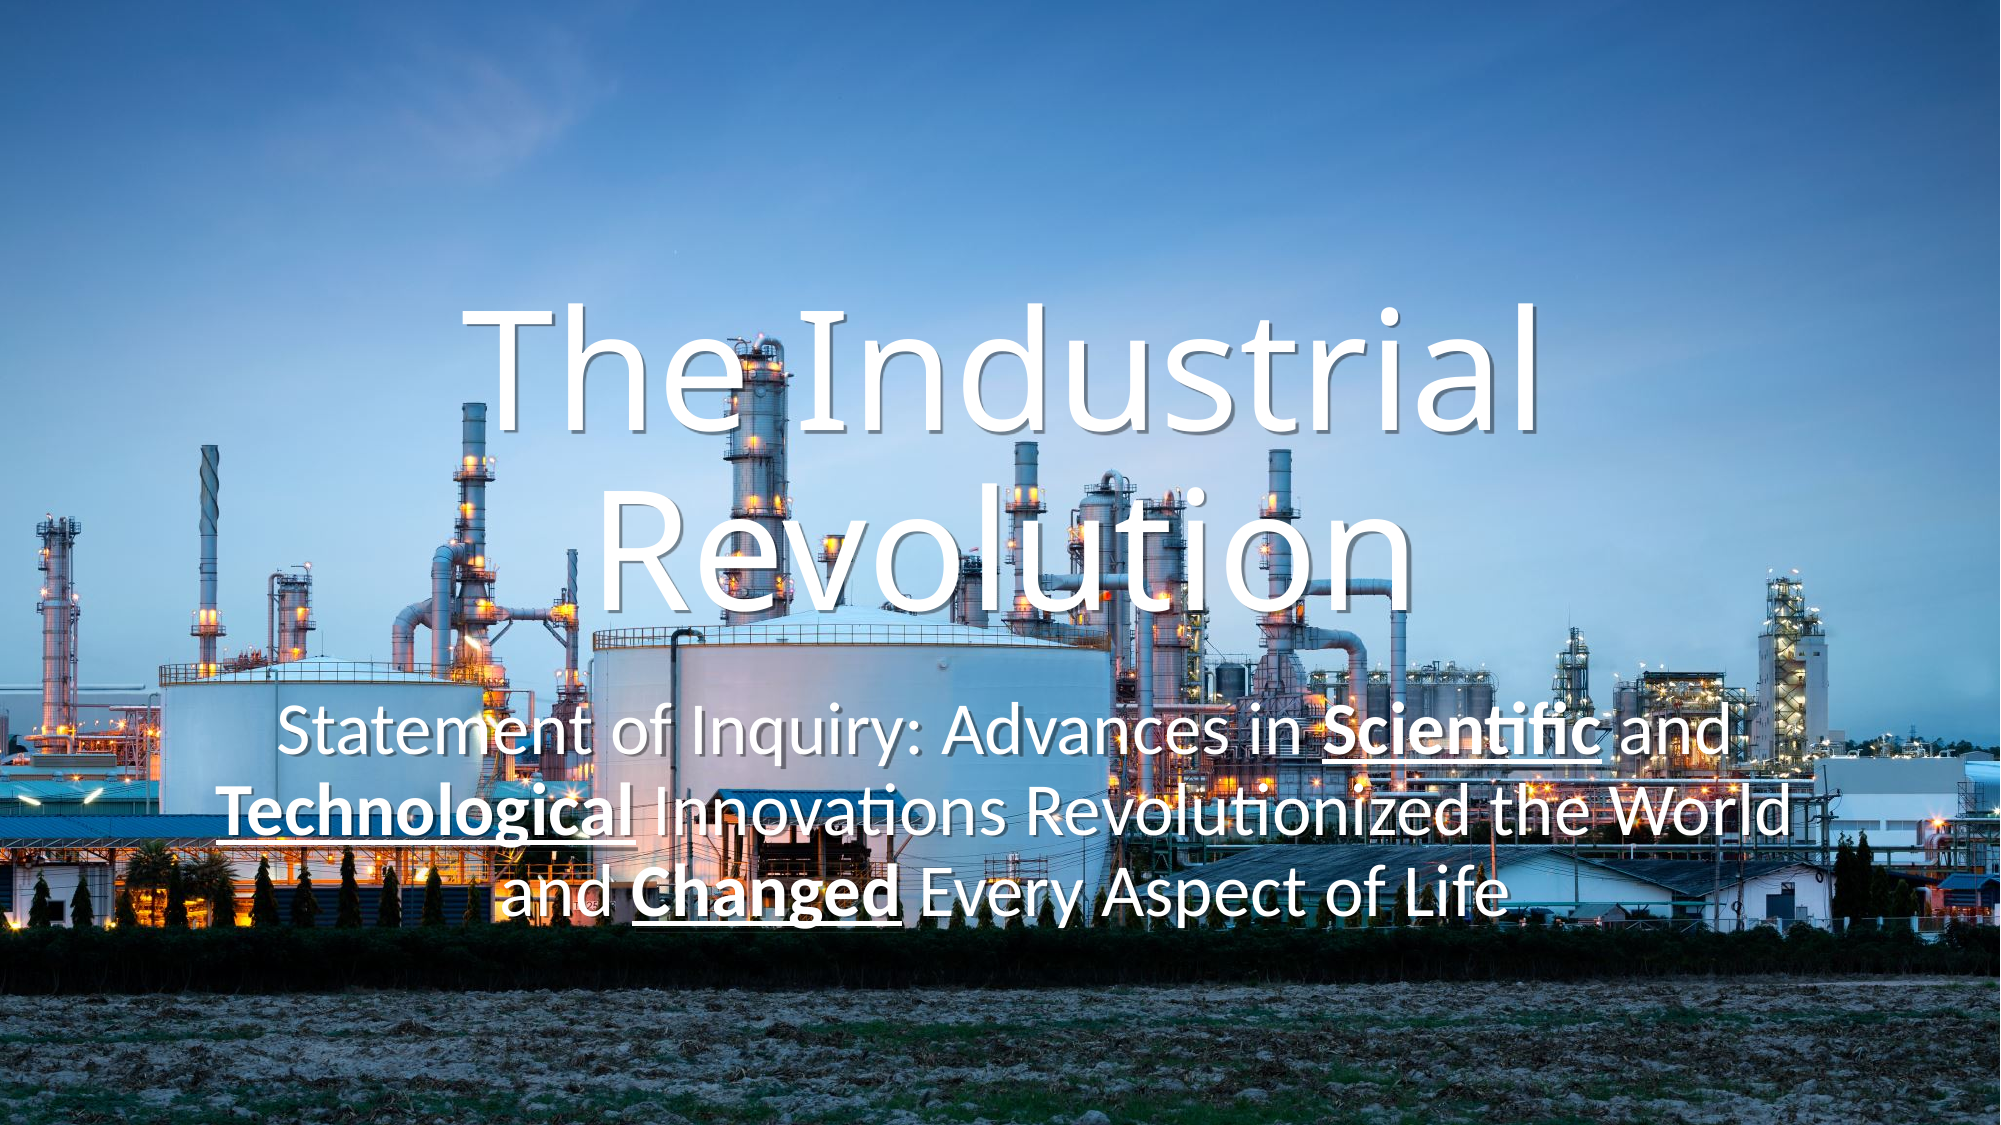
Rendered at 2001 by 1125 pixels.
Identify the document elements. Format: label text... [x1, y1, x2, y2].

picture [0, 0, 2000, 1125]
title The Industrial Revolution [180, 53, 1831, 655]
subtitle Statement of Inquiry: Advances in Scientific and Technological Innovations Revolutionized the World and Changed Every Aspect of Life [180, 682, 1831, 879]
